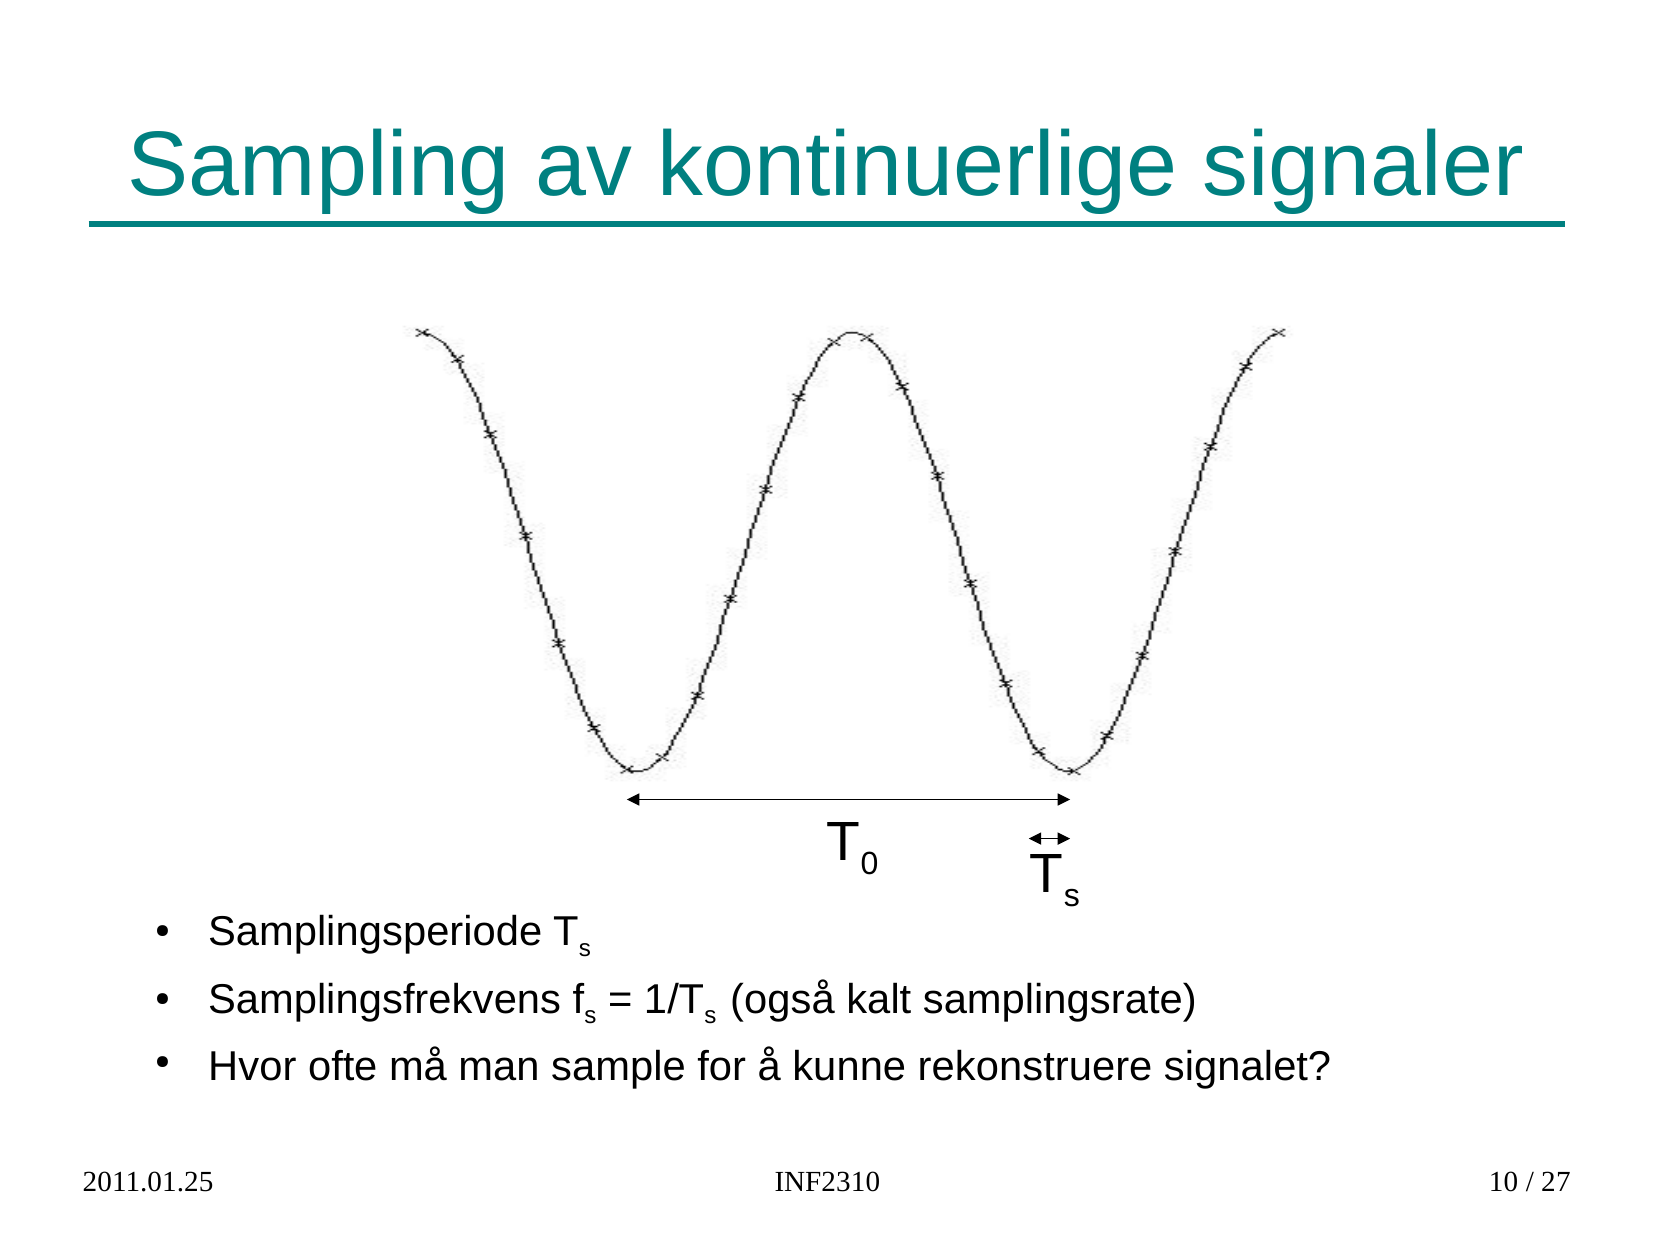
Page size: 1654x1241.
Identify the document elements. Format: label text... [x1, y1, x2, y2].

title Sampling av kontinuerlige signaler [47, 68, 1607, 249]
text_box Ts [1015, 829, 1095, 921]
list Samplingsperiode Ts Samplingsfrekvens fs = 1/Ts (også kalt samplingsrate) Hvor ofte må man sample for å kunne rekonstruere signalet? [122, 896, 1524, 1169]
picture [121, 240, 1536, 886]
text_box T0 [812, 797, 894, 889]
